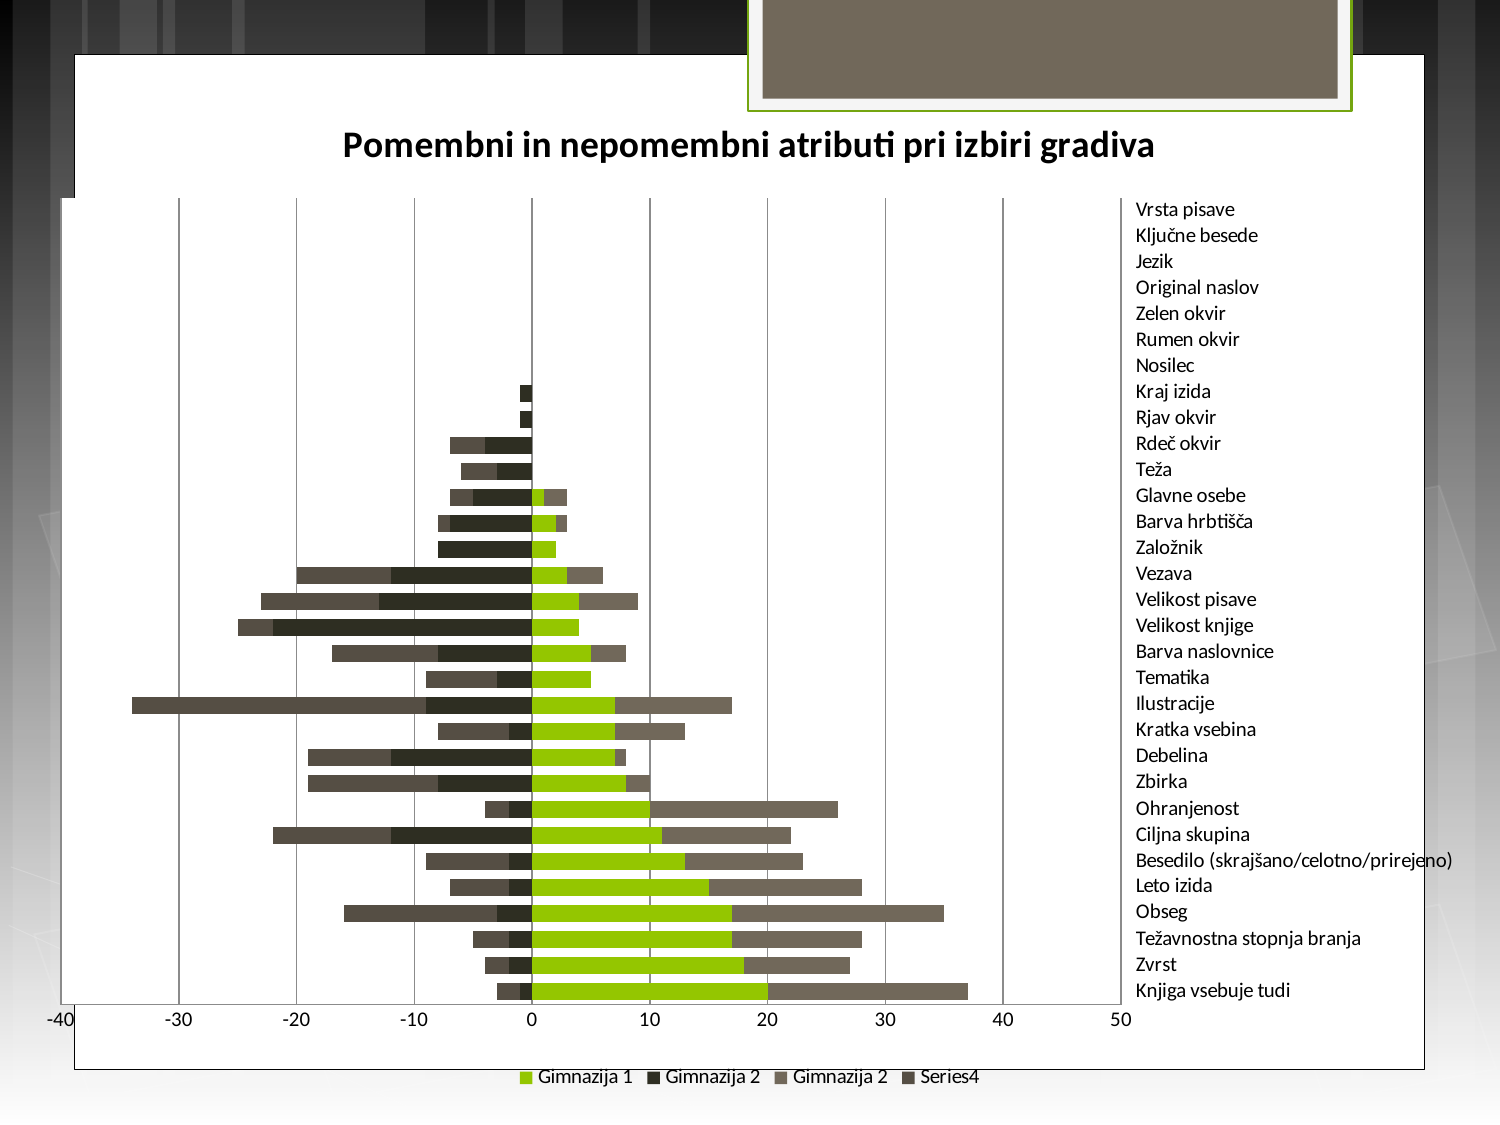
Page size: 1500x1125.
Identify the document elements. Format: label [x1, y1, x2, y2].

chart [17, 90, 1483, 1094]
